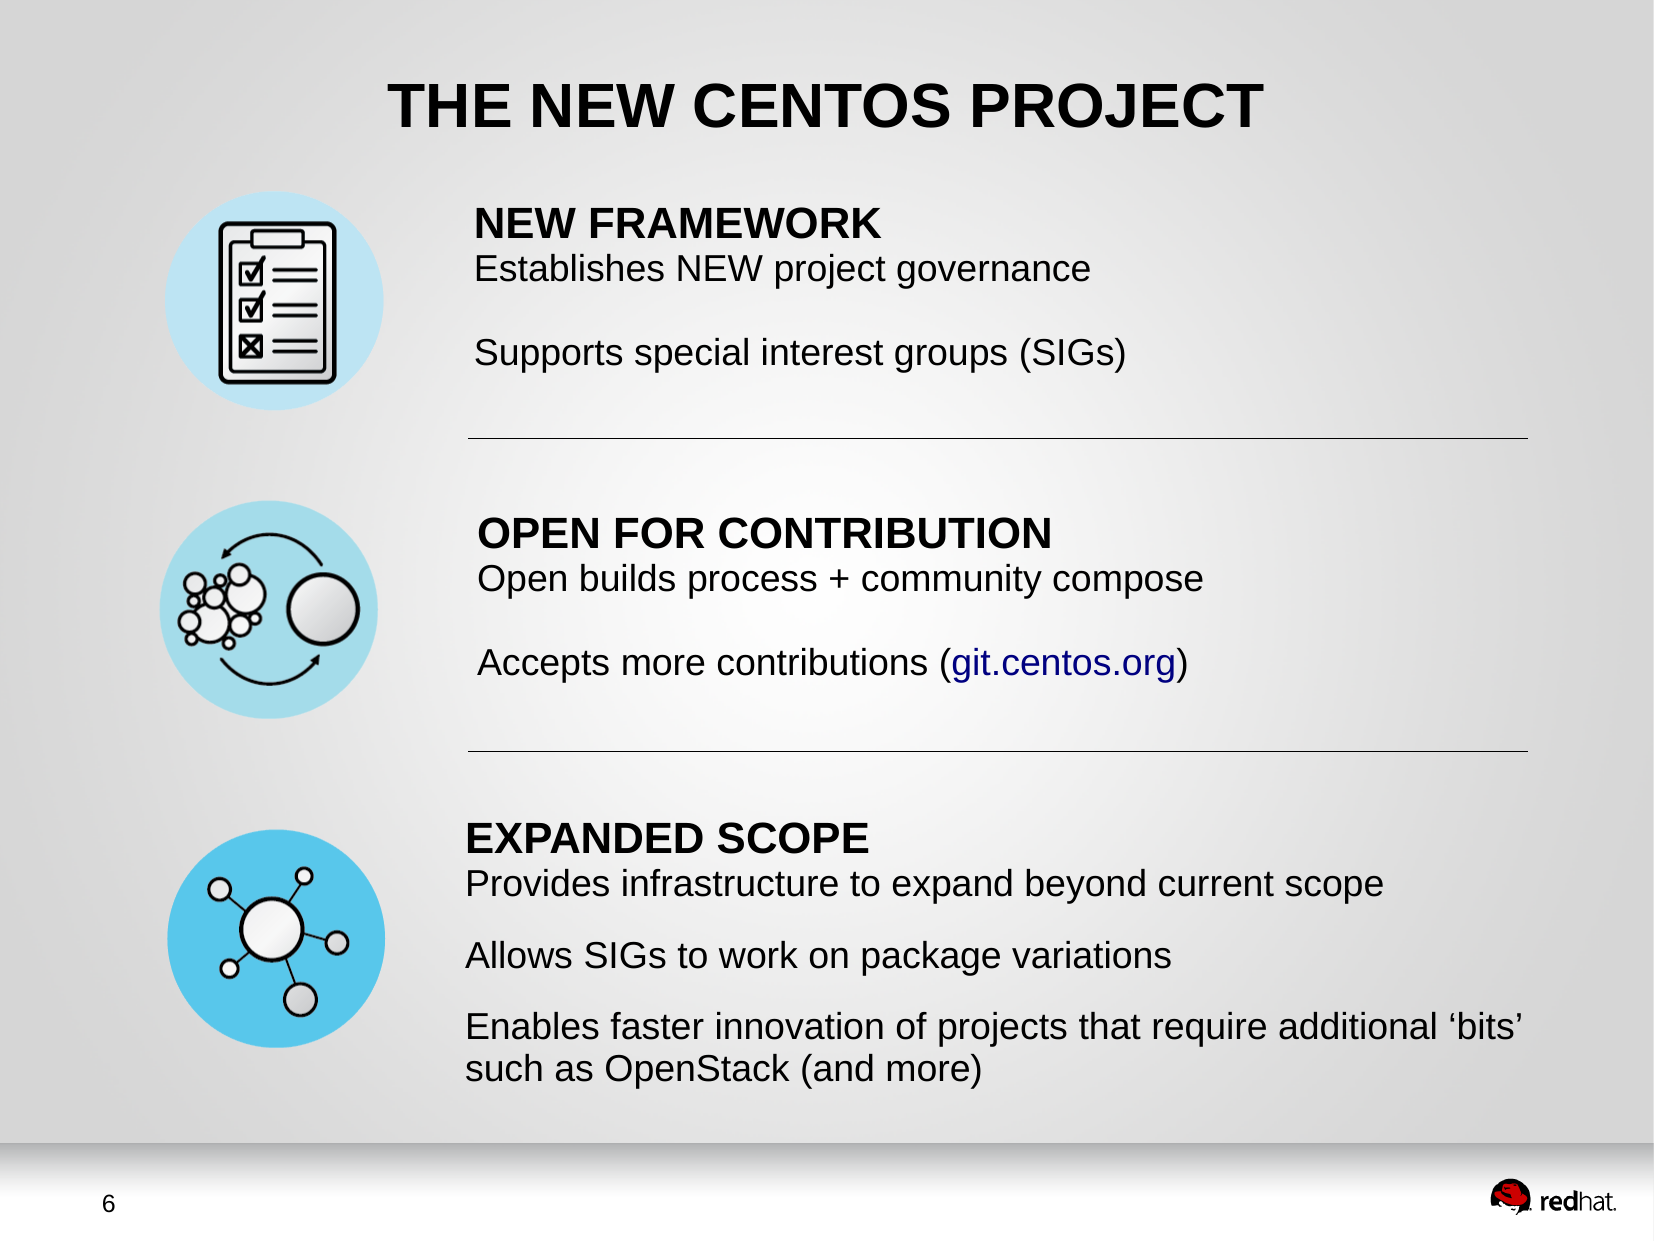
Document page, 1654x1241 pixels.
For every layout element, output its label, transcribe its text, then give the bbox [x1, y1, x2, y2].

title THE NEW CENTOS PROJECT [82, 2, 1571, 210]
text_box OPEN FOR CONTRIBUTION Open builds process + community compose Accepts more contributions (git.centos.org) [462, 501, 1539, 721]
text_box NEW FRAMEWORK Establishes NEW project governance Supports special interest groups (SIGs) [459, 191, 1330, 423]
list EXPANDED SCOPE Provides infrastructure to expand beyond current scope Allows SIGs to work on package variations Enables faster innovation of projects that require additional ‘bits’ such as OpenStack (and more) [465, 813, 1561, 1090]
picture [0, 0, 1654, 1241]
